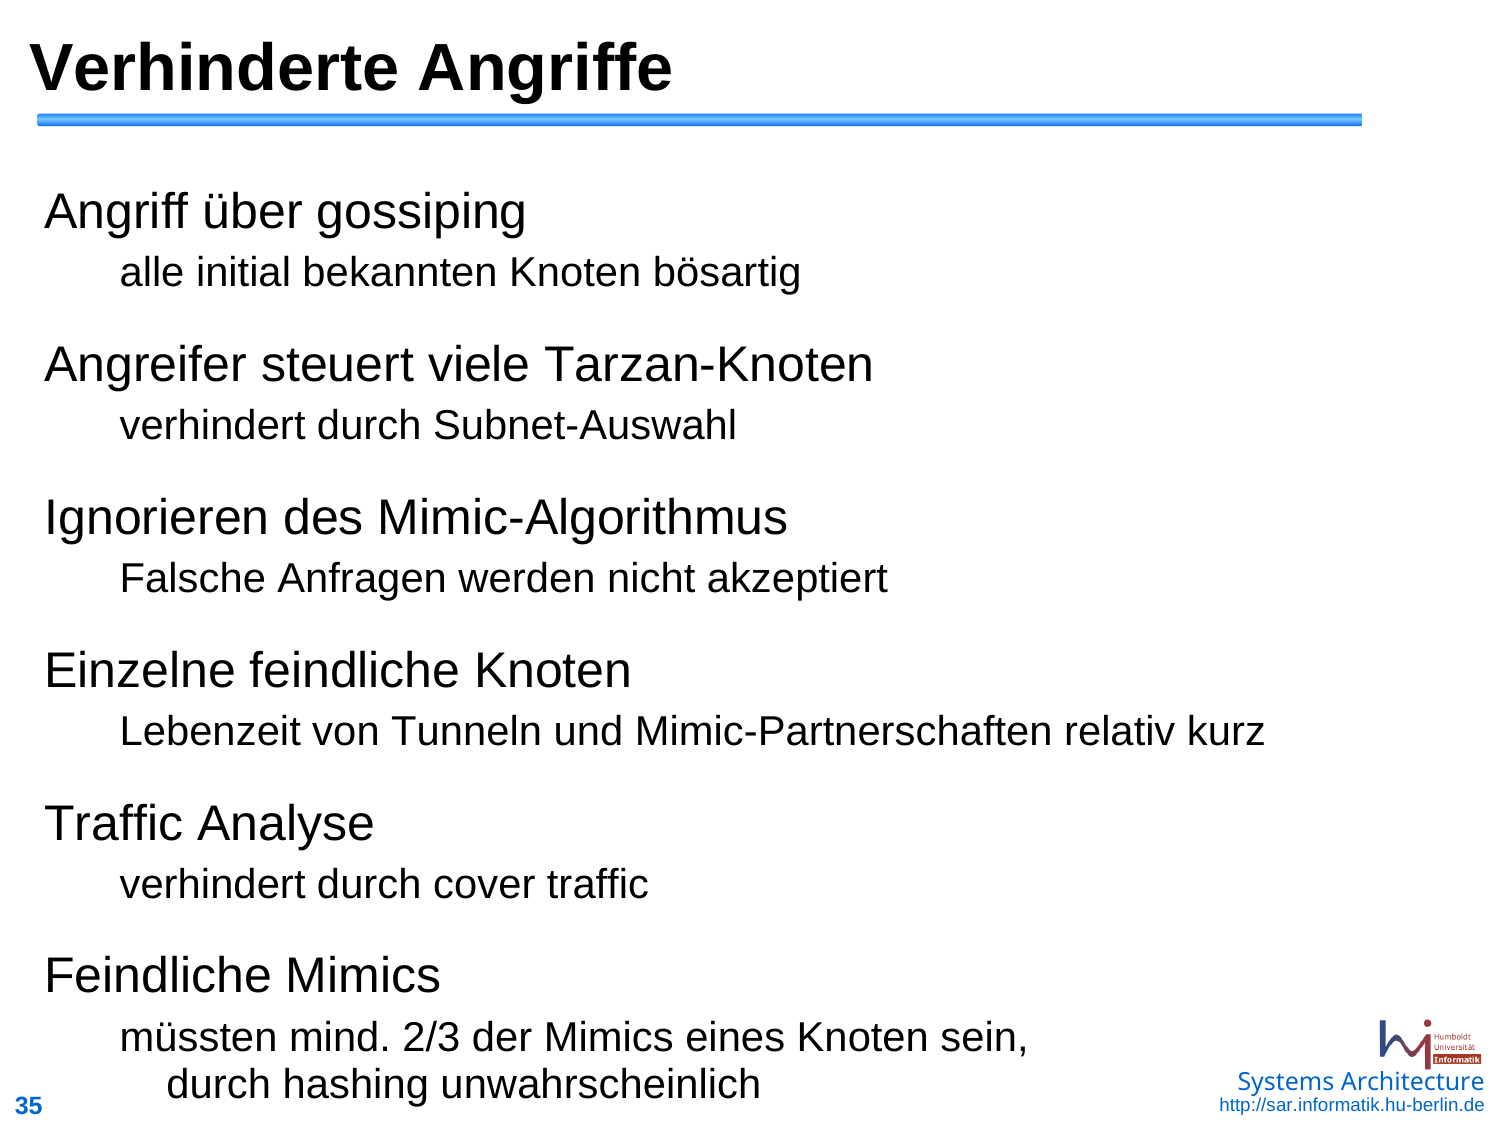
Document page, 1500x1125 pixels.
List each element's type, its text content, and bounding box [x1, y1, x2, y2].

title Verhinderte Angriffe [29, 19, 1500, 115]
picture [1447, 1016, 1483, 1071]
list Angriff über gossiping alle initial bekannten Knoten bösartig Angreifer steuert viele Tarzan-Knoten verhindert durch Subnet-Auswahl Ignorieren des Mimic-Algorithmus Falsche Anfragen werden nicht akzeptiert Einzelne feindliche Knoten Lebenzeit von Tunneln und Mimic-Partnerschaften relativ kurz Traffic Analyse verhindert durch cover traffic Feindliche Mimics müssten mind. 2/3 der Mimics eines Knoten sein, durch hashing unwahrscheinlich [29, 147, 1447, 1091]
